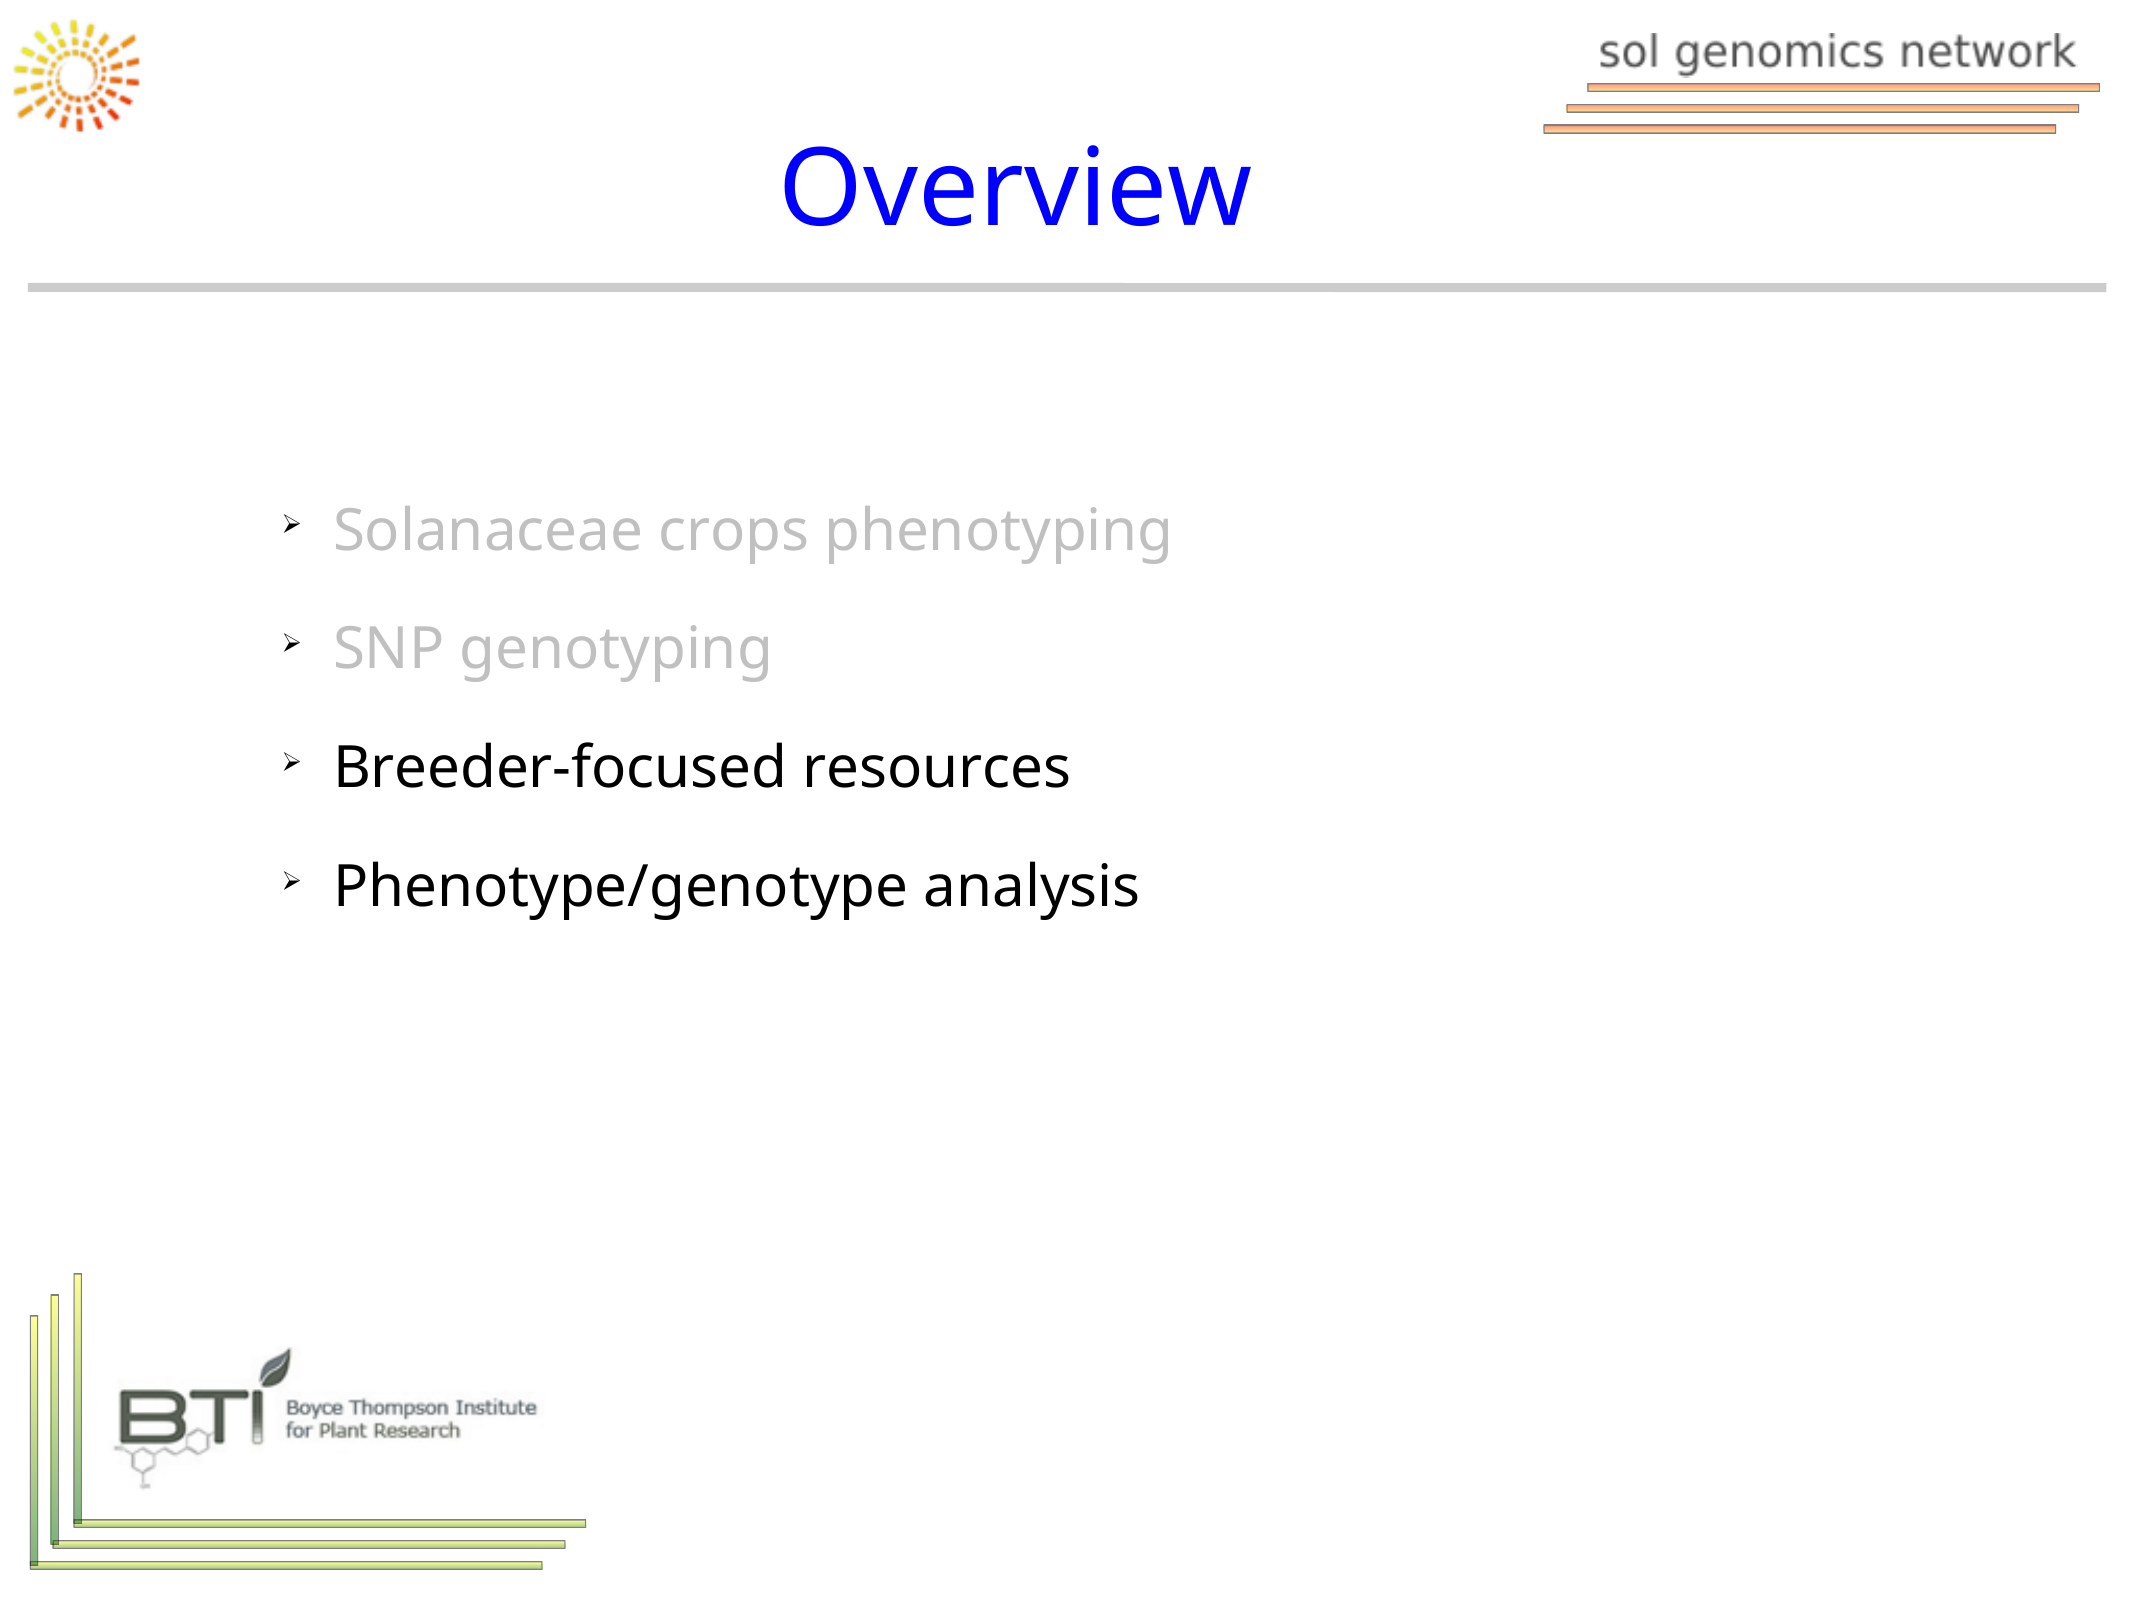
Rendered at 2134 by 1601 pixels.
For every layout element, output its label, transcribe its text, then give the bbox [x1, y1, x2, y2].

text_box [73, 1273, 587, 1528]
picture [109, 1346, 551, 1493]
text_box Solanaceae crops phenotyping SNP genotyping Breeder-focused resources Phenotype/genotype analysis [37, 438, 2040, 1053]
text_box [1566, 104, 2080, 113]
text_box [29, 1315, 543, 1570]
picture [4, 6, 150, 151]
text_box [50, 1294, 566, 1549]
text_box [1916, 124, 2057, 134]
text_box [1587, 83, 2100, 92]
picture [1597, 33, 2078, 78]
text_box Overview [116, 112, 1916, 279]
